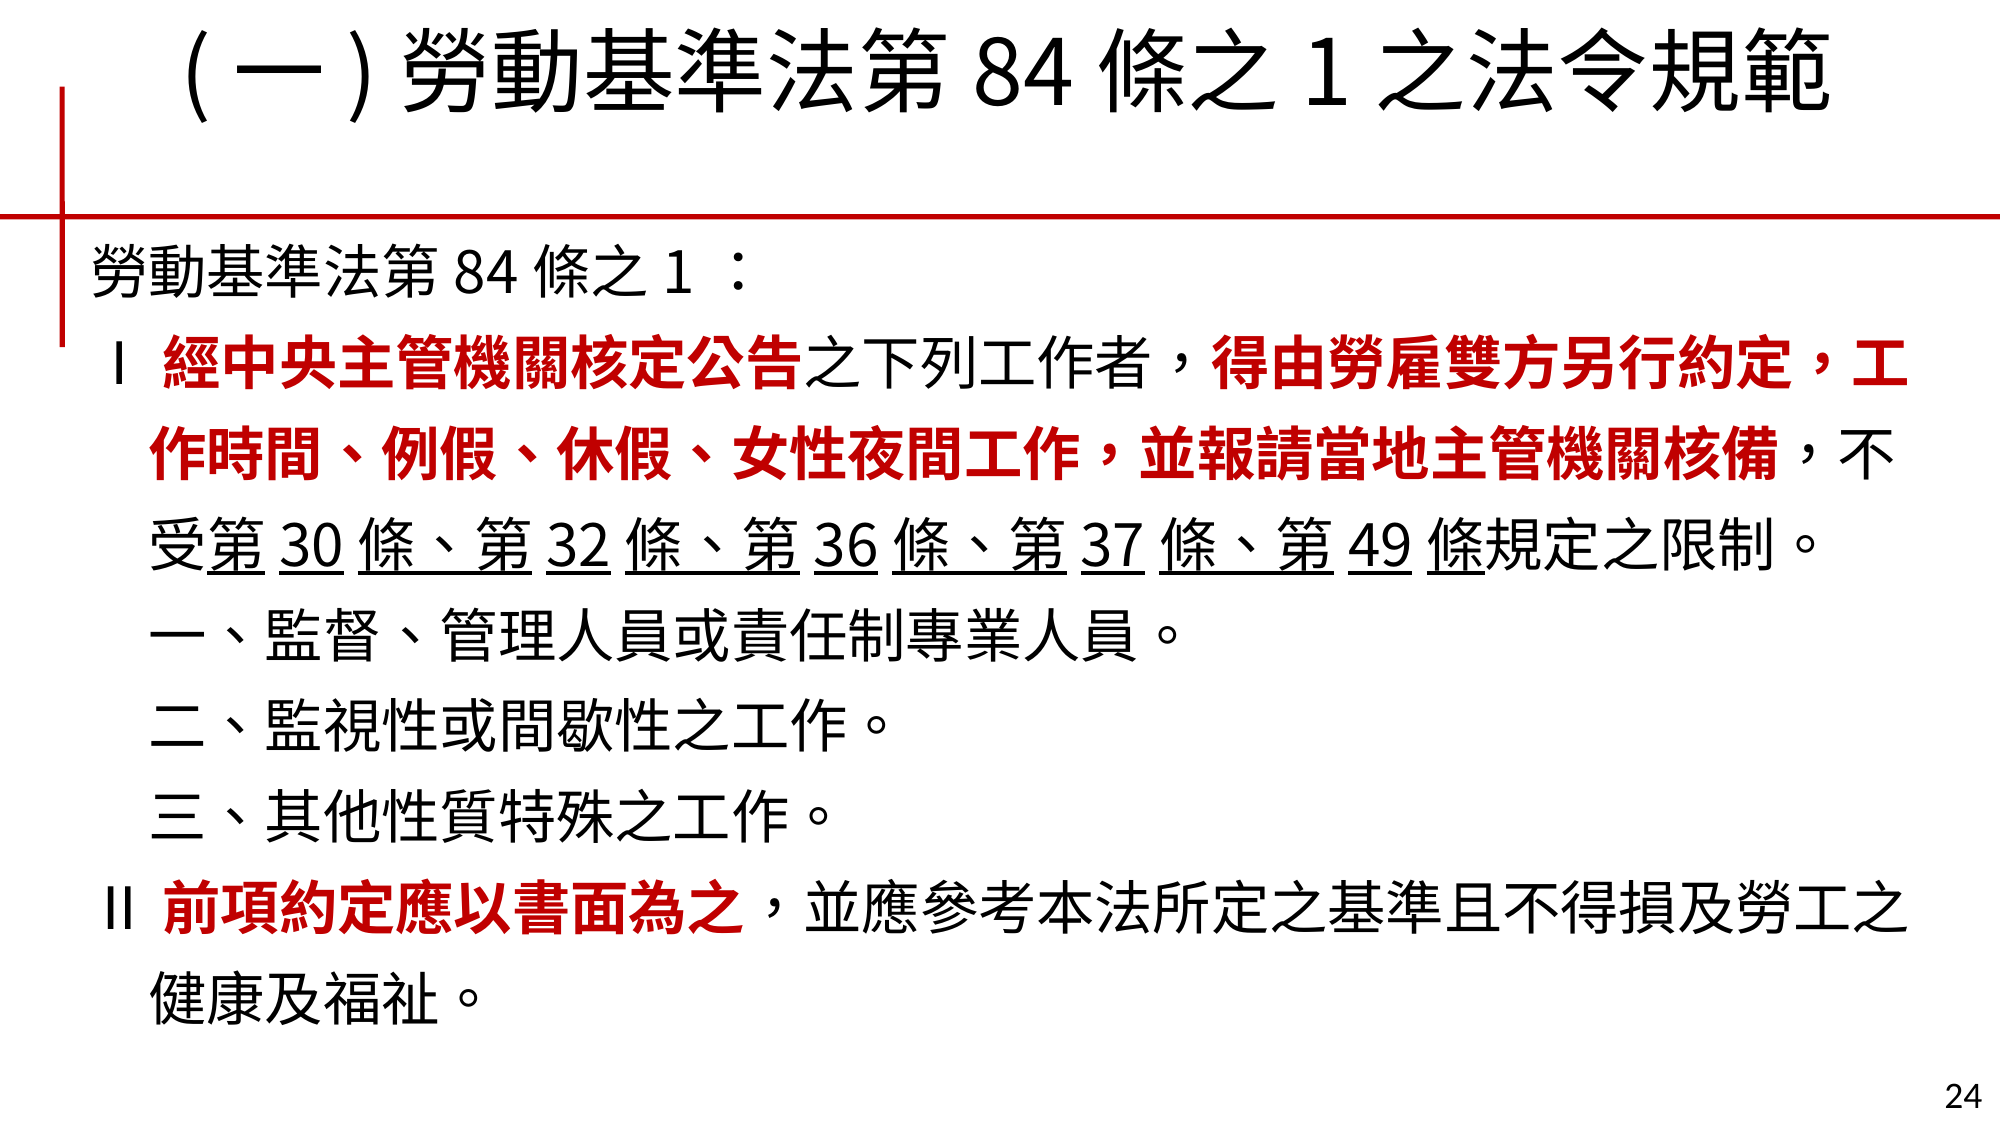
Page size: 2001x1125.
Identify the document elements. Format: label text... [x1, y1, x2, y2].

title (一)勞動基準法第84條之1之法令規範 [75, 6, 1938, 211]
slide_number <編號> [1701, 1063, 1998, 1118]
list 勞動基準法第84條之1： Ⅰ經中央主管機關核定公告之下列工作者，得由勞雇雙方另行約定，工 作時間、例假、休假、女性夜間工作，並報請當地主管機關核備，不 受第30條、第32條、第36條、第37條、第49條規定之限制。 一、監督、管理人員或責任制專業人員。 二、監視性或間歇性之工作。 三、其他性質特殊之工作。 Ⅱ前項約定應以書面為之，並應參考本法所定之基準且不得損及勞工之 健康及福祉。 [75, 228, 1938, 1038]
